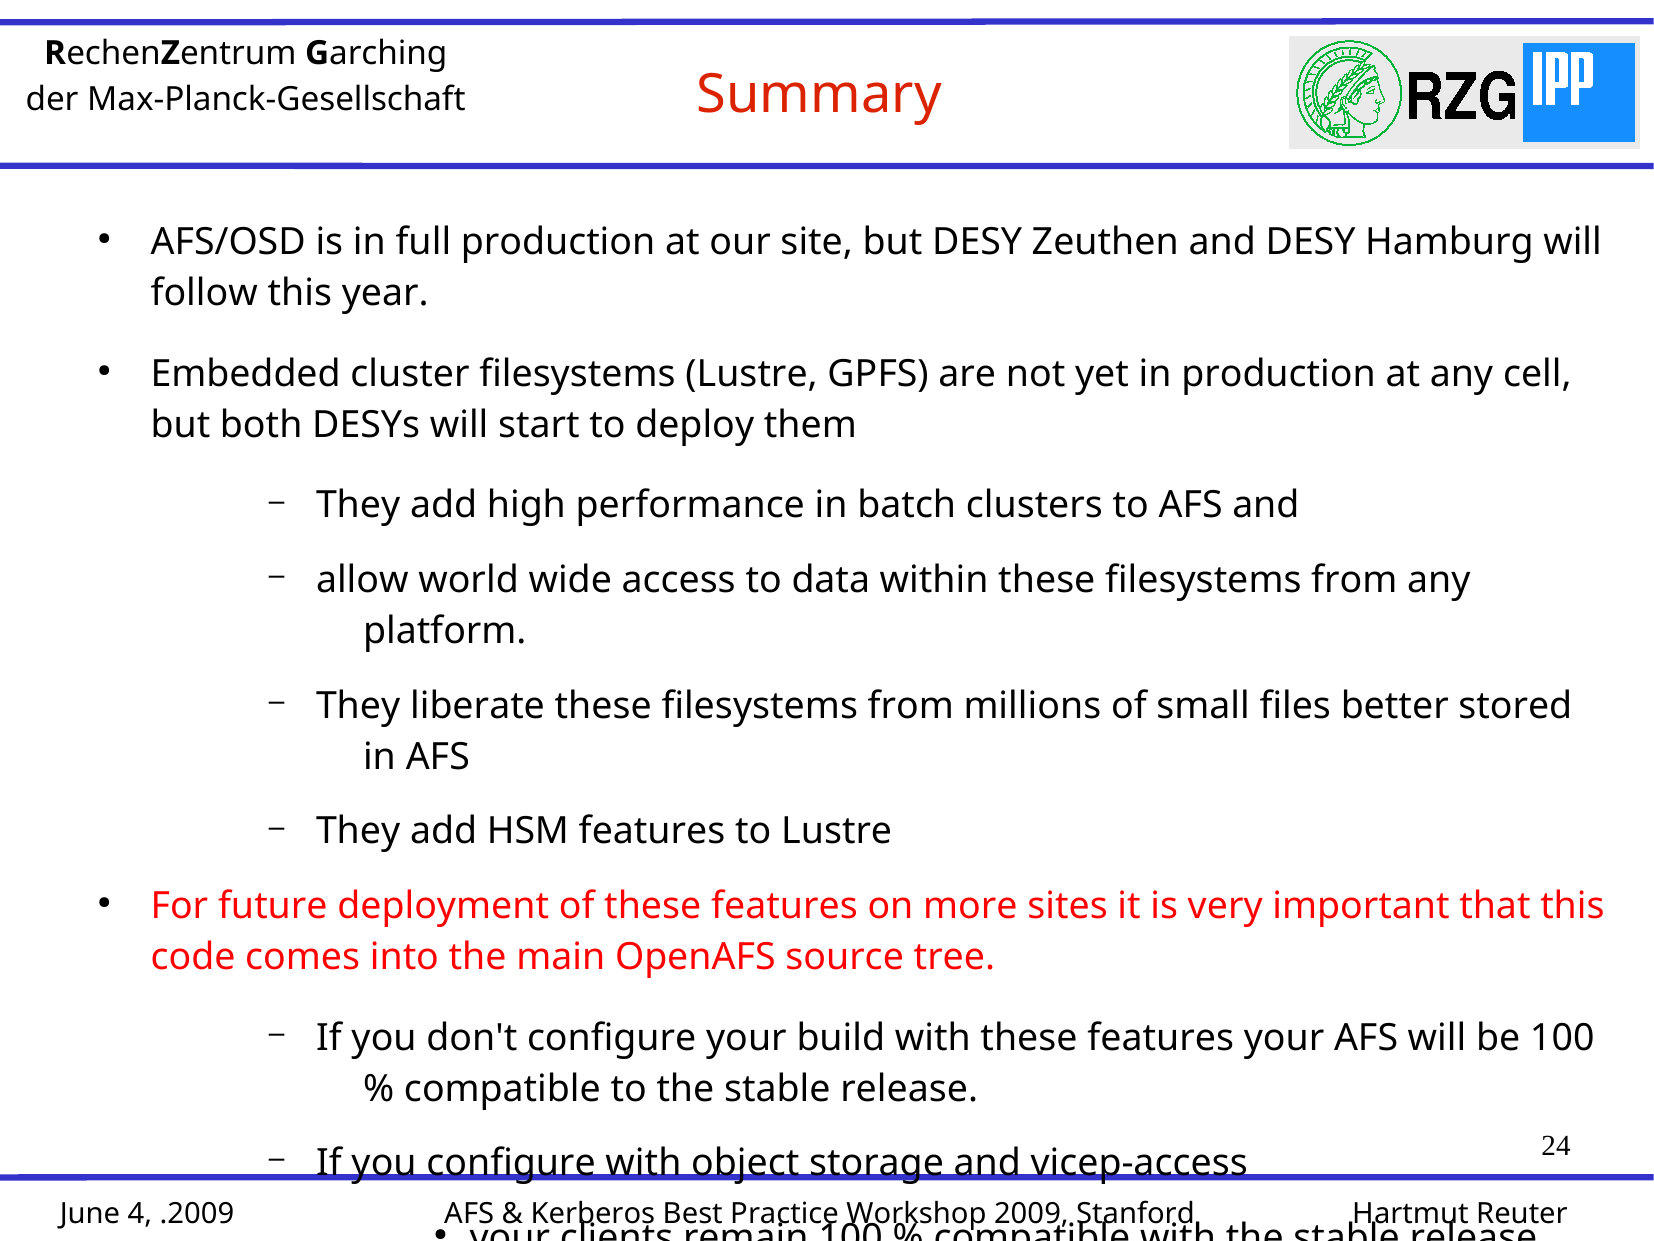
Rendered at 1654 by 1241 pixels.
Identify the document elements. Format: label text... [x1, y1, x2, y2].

list AFS/OSD is in full production at our site, but DESY Zeuthen and DESY Hamburg will follow this year. Embedded cluster filesystems (Lustre, GPFS) are not yet in production at any cell, but both DESYs will start to deploy them They add high performance in batch clusters to AFS and allow world wide access to data within these filesystems from any platform. They liberate these filesystems from millions of small files better stored in AFS They add HSM features to Lustre For future deployment of these features on more sites it is very important that this code comes into the main OpenAFS source tree. If you don't configure your build with these features your AFS will be 100 % compatible to the stable release. If you configure with object storage and vicep-access your clients remain 100 % compatible with the stable release, but your volumes have to be moved to the new servers [64, 161, 1630, 1241]
picture [1289, 36, 1640, 46]
text_box Summary [0, 46, 1654, 172]
